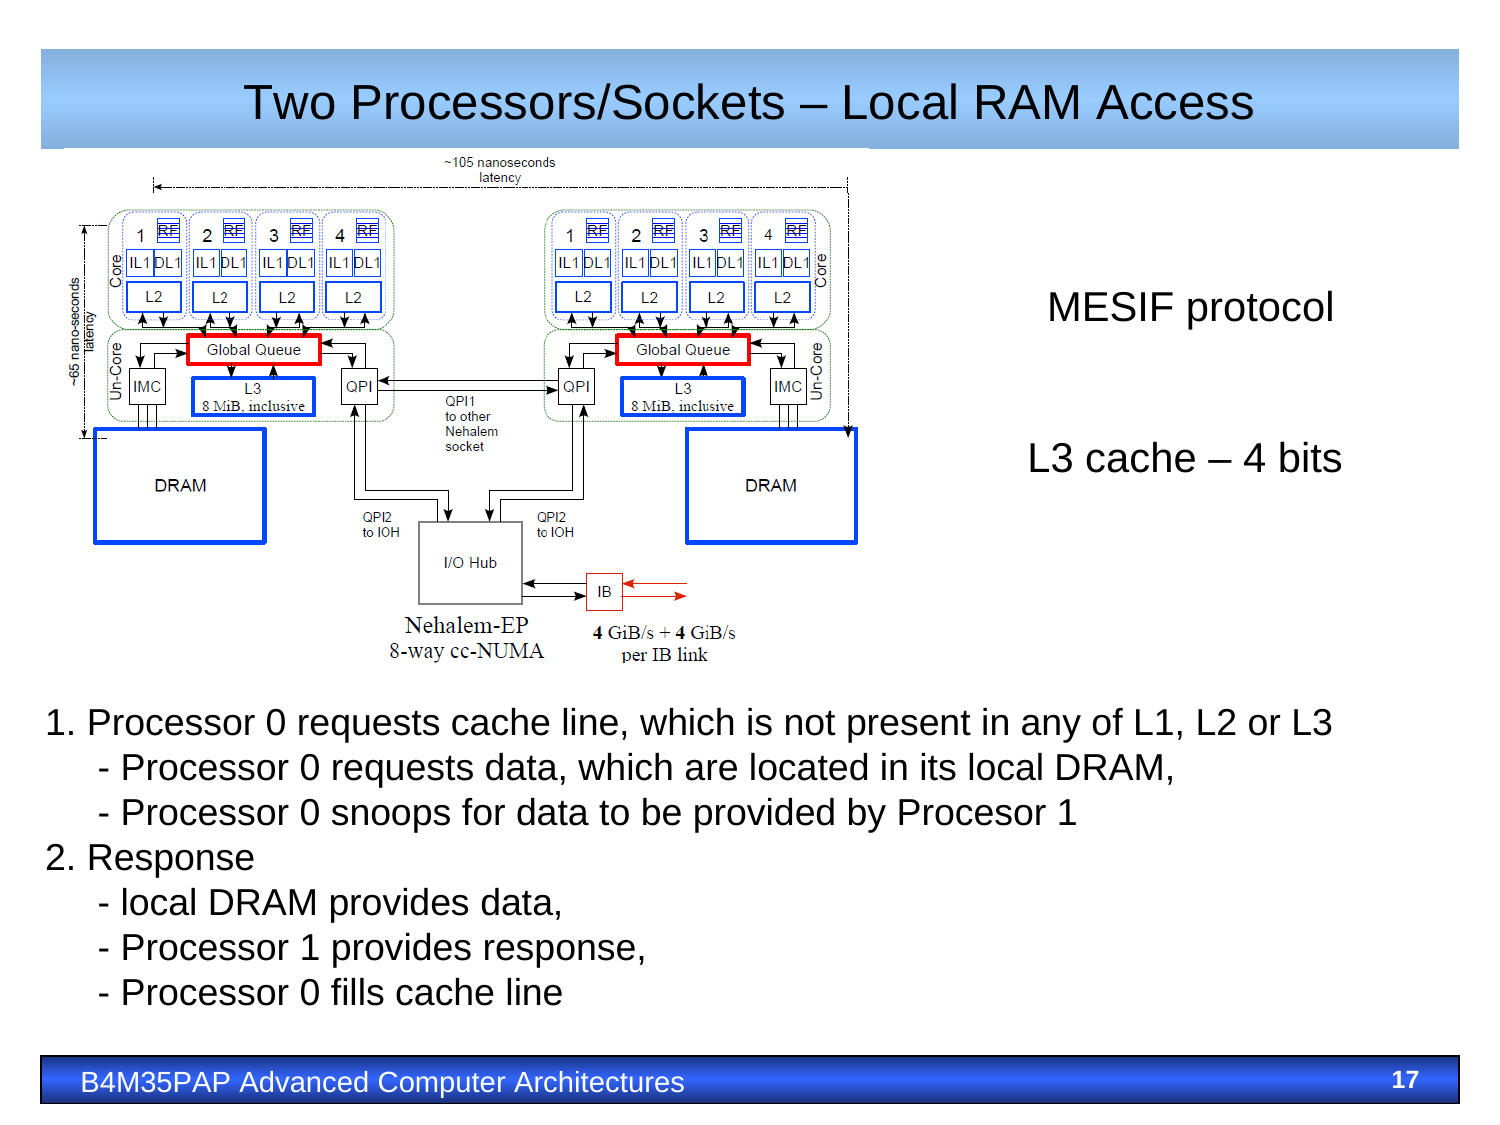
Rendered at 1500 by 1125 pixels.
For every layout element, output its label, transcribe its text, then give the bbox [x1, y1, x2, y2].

title Two Processors/Sockets – Local RAM Access [41, 49, 1459, 149]
text_box MESIF protocol L3 cache – 4 bits [997, 272, 1370, 489]
text_box 1. Processor 0 requests cache line, which is not present in any of L1, L2 or L3 - Processor 0 requests data, which are located in its local DRAM, - Processor 0 snoops for data to be provided by Procesor 1 2. Response - local DRAM provides data, - Processor 1 provides response, - Processor 0 fills cache line [17, 689, 1436, 1021]
picture [64, 148, 869, 664]
